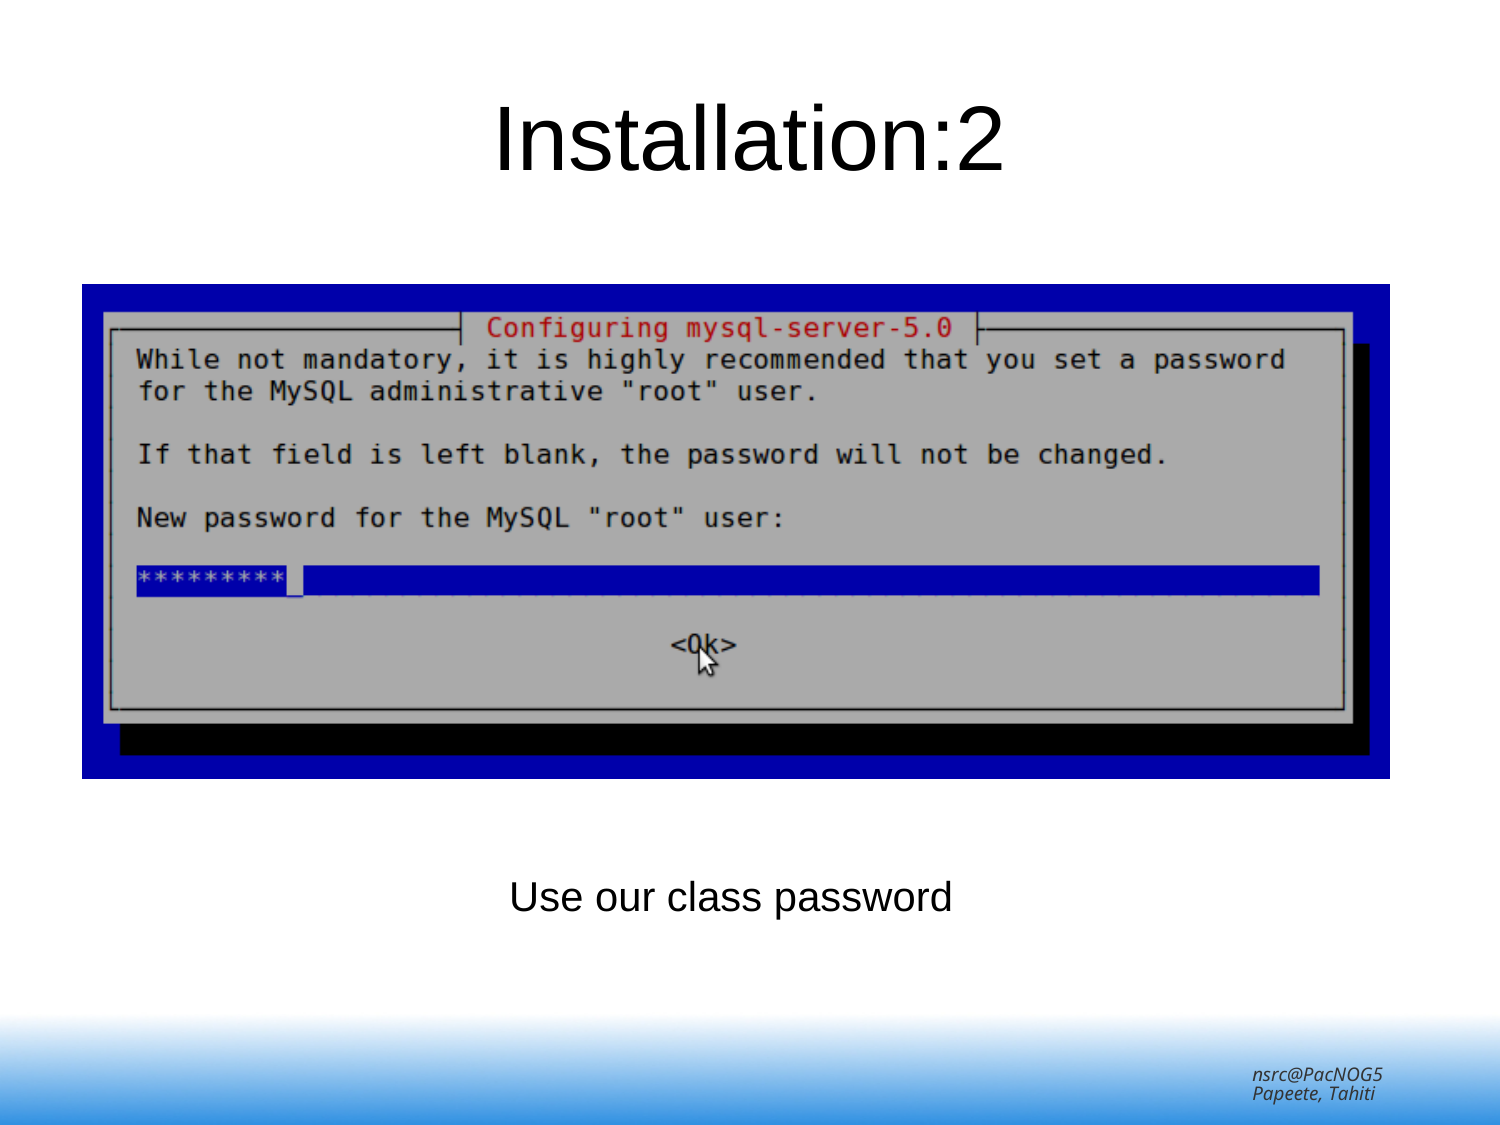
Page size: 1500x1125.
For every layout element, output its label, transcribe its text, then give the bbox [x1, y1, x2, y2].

title Installation:2 [75, 45, 1426, 233]
picture [0, 1012, 1500, 1125]
picture [82, 284, 1390, 779]
text_box Use our class password [112, 862, 1351, 928]
